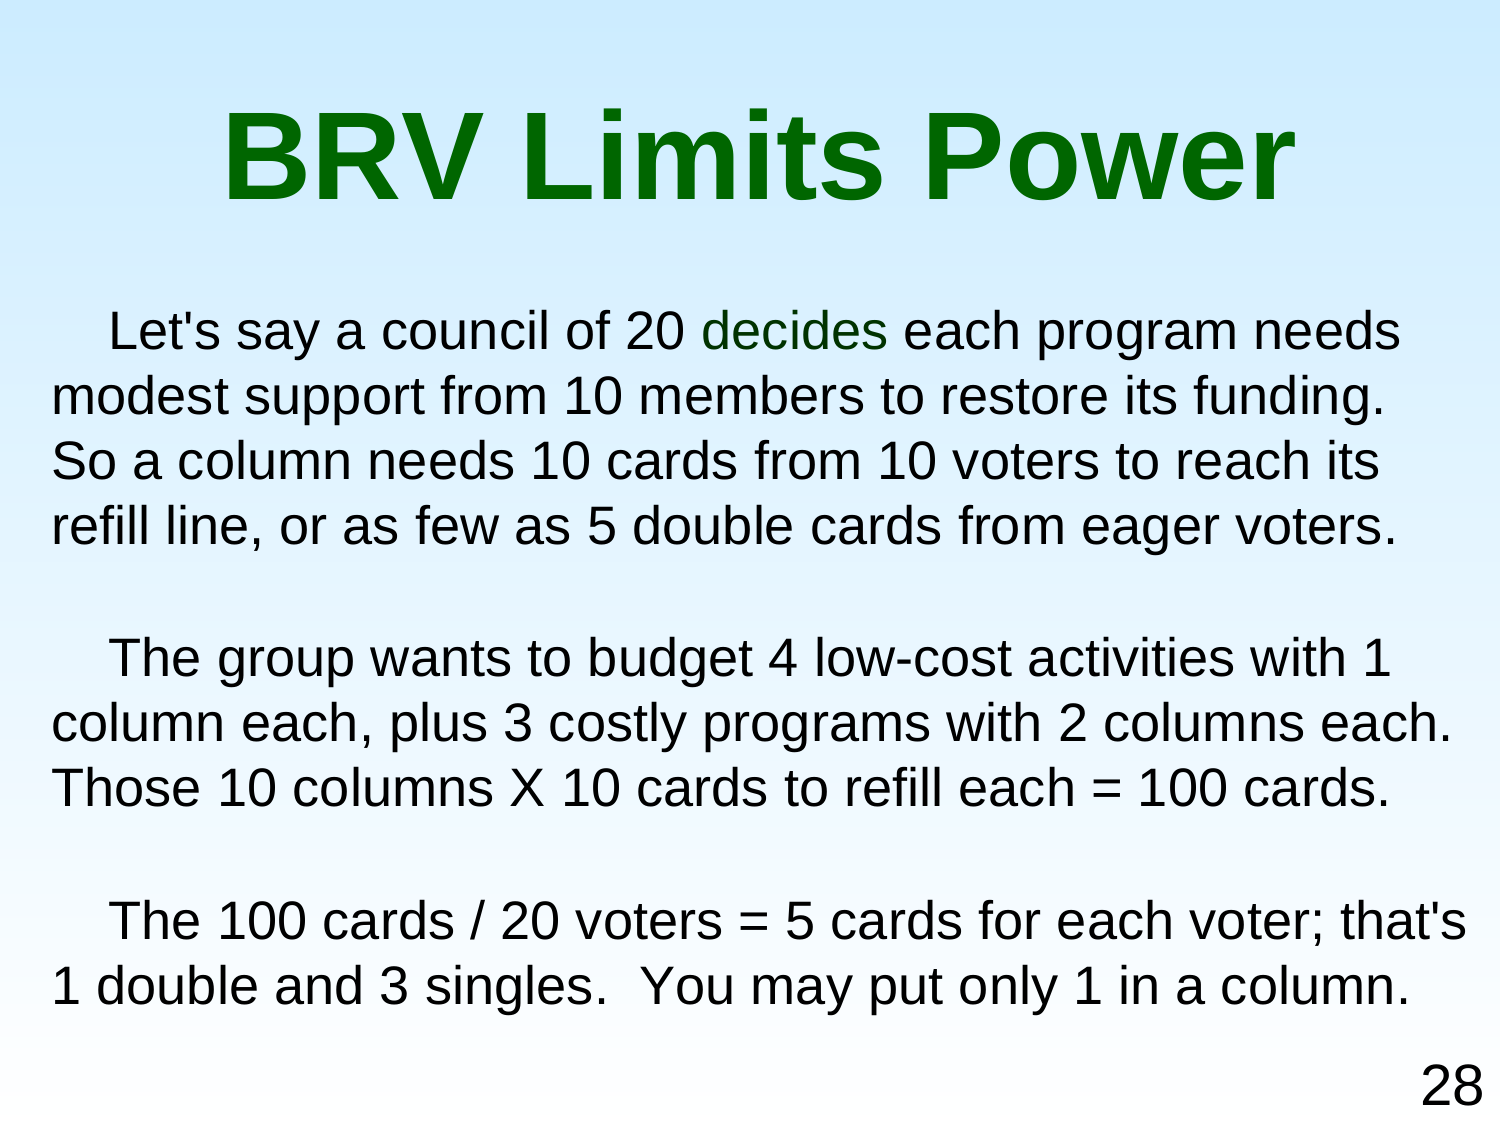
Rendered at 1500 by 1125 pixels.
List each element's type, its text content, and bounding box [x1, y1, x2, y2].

text_box Let's say a council of 20 decides each program needs modest support from 10 members to restore its funding. So a column needs 10 cards from 10 voters to reach its refill line, or as few as 5 double cards from eager voters. The group wants to budget 4 low-cost activities with 1 column each, plus 3 costly programs with 2 columns each. Those 10 columns X 10 cards to refill each = 100 cards. The 100 cards / 20 voters = 5 cards for each voter; that's 1 double and 3 singles. You may put only 1 in a column. [0, 287, 1500, 1023]
title BRV Limits Power [0, 73, 1500, 239]
text_box 22 [1400, 1039, 1500, 1125]
